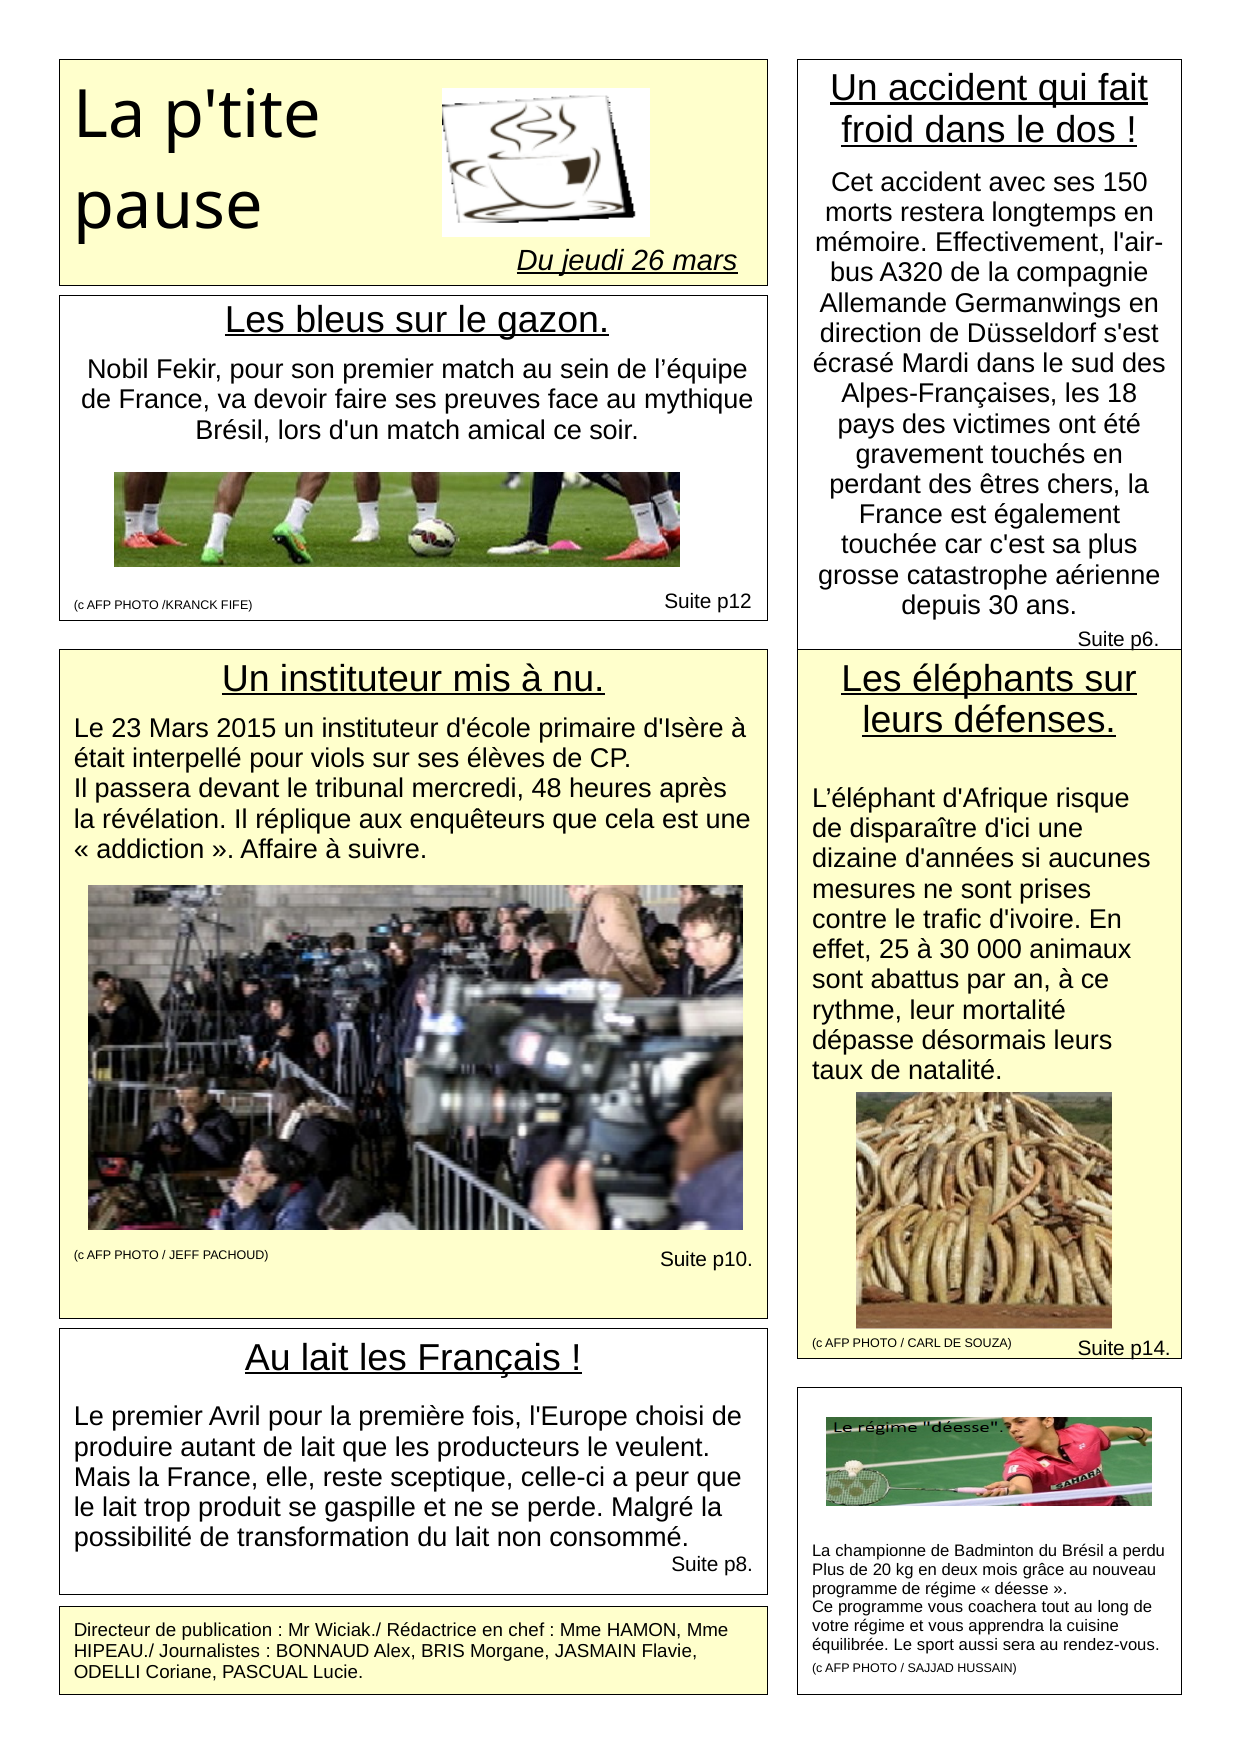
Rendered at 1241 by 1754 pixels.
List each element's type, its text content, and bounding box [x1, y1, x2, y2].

text_box La championne de Badminton du Brésil a perdu Plus de 20 kg en deux mois grâce au nouveau programme de régime « déesse ». Ce programme vous coachera tout au long de votre régime et vous apprendra la cuisine équilibrée. Le sport aussi sera au rendez-vous. [797, 1387, 1182, 1695]
text_box Suite p12 [649, 582, 768, 621]
picture [856, 1092, 1112, 1329]
text_box (c AFP PHOTO / CARL DE SOUZA) [797, 1329, 1034, 1359]
text_box Un accident qui fait froid dans le dos ! Cet accident avec ses 150 morts restera longtemps en mémoire. Effectivement, l'air-bus A320 de la compagnie Allemande Germanwings en direction de Düsseldorf s'est écrasé Mardi dans le sud des Alpes-Françaises, les 18 pays des victimes ont été gravement touchés en perdant des êtres chers, la France est également touchée car c'est sa plus grosse catastrophe aérienne depuis 30 ans. [797, 59, 1182, 649]
text_box Suite p6. [1062, 620, 1241, 658]
picture [826, 1417, 1152, 1506]
text_box (c AFP PHOTO / SAJJAD HUSSAIN) [797, 1653, 1093, 1684]
text_box La p'tite pause [59, 59, 768, 286]
picture [88, 885, 743, 1230]
picture [114, 472, 680, 567]
text_box Les bleus sur le gazon. Nobil Fekir, pour son premier match au sein de l’équipe de France, va devoir faire ses preuves face au mythique Brésil, lors d'un match amical ce soir. [62, 290, 772, 452]
text_box Les éléphants sur leurs défenses. L’éléphant d'Afrique risque de disparaître d'ici une dizaine d'années si aucunes mesures ne sont prises contre le trafic d'ivoire. En effet, 25 à 30 000 animaux sont abattus par an, à ce rythme, leur mortalité dépasse désormais leurs taux de natalité. [797, 649, 1182, 1329]
text_box Directeur de publication : Mr Wiciak./ Rédactrice en chef : Mme HAMON, Mme HIPEAU./ Journalistes : BONNAUD Alex, BRIS Morgane, JASMAIN Flavie, ODELLI Coriane, PASCUAL Lucie. [59, 1606, 768, 1695]
picture [442, 88, 650, 237]
text_box [88, 1270, 768, 1328]
text_box Au lait les Français ! Le premier Avril pour la première fois, l'Europe choisi de produire autant de lait que les producteurs le veulent. Mais la France, elle, reste sceptique, celle-ci a peur que le lait trop produit se gaspille et ne se perde. Malgré la possibilité de transformation du lait non consommé. Suite p8. [59, 1328, 768, 1606]
text_box (c AFP PHOTO / JEFF PACHOUD) [59, 1240, 296, 1270]
text_box Suite p10. [236, 1240, 768, 1278]
text_box (c AFP PHOTO /KRANCK FIFE) [59, 590, 296, 620]
text_box Suite p14. [1062, 1328, 1211, 1367]
text_box Du jeudi 26 mars [501, 236, 753, 284]
text_box Un instituteur mis à nu. Le 23 Mars 2015 un instituteur d'école primaire d'Isère à était interpellé pour viols sur ses élèves de CP. Il passera devant le tribunal mercredi, 48 heures après la révélation. Il réplique aux enquêteurs que cela est une « addiction ». Affaire à suivre. [59, 649, 768, 1240]
text_box [59, 295, 768, 621]
